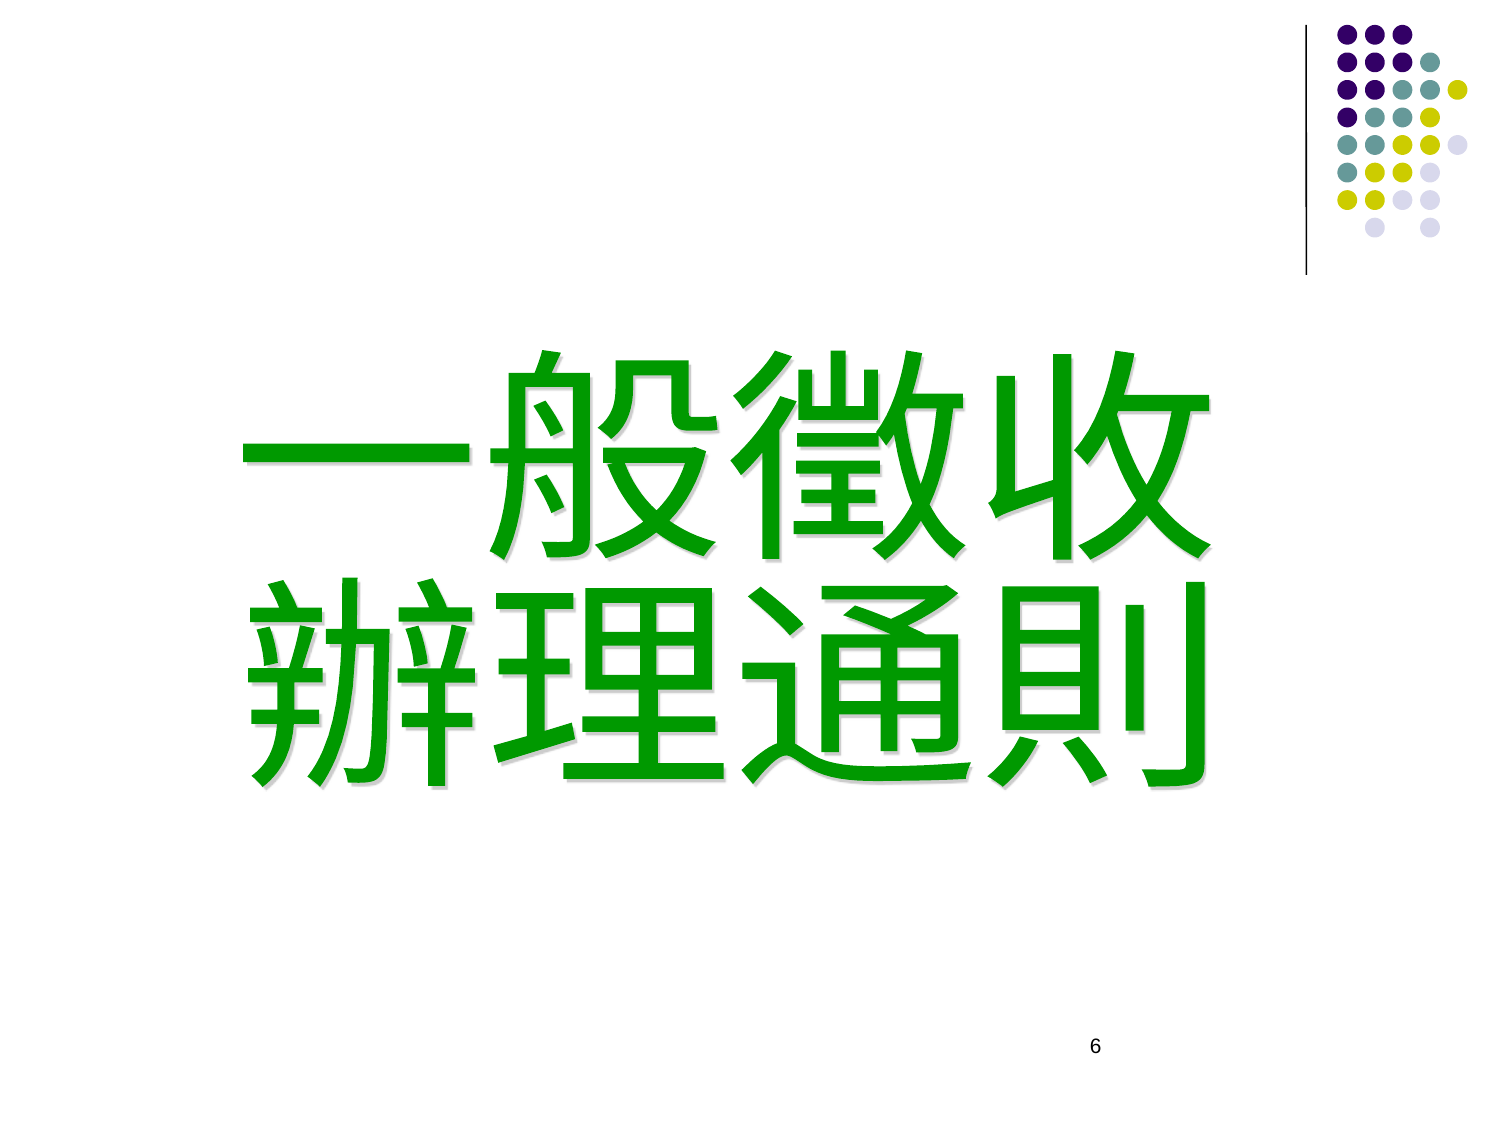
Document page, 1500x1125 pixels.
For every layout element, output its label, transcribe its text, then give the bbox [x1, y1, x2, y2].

text_box 一般徵收 辦理通則 [1125, 604, 1144, 731]
text_box 一般徵收 辦理通則 [793, 460, 883, 535]
text_box 一般徵收 辦理通則 [798, 350, 878, 420]
text_box 一般徵收 辦理通則 [563, 588, 724, 779]
text_box 一般徵收 辦理通則 [397, 624, 475, 786]
text_box 一般徵收 辦理通則 [248, 625, 323, 788]
text_box 一般徵收 辦理通則 [1073, 350, 1211, 560]
text_box 一般徵收 辦理通則 [489, 350, 590, 561]
text_box 一般徵收 辦理通則 [405, 625, 428, 667]
text_box 一般徵收 辦理通則 [797, 350, 966, 560]
text_box 一般徵收 辦理通則 [307, 577, 390, 787]
text_box [1074, 1025, 1426, 1101]
text_box 一般徵收 辦理通則 [398, 578, 473, 622]
text_box 一般徵收 辦理通則 [988, 354, 1072, 560]
text_box 一般徵收 辦理通則 [250, 580, 322, 623]
text_box 一般徵收 辦理通則 [256, 626, 278, 667]
text_box 一般徵收 辦理通則 [1141, 581, 1205, 787]
text_box 一般徵收 辦理通則 [597, 360, 718, 439]
text_box 一般徵收 辦理通則 [1002, 586, 1099, 730]
text_box 一般徵收 辦理通則 [987, 736, 1039, 787]
text_box 一般徵收 辦理通則 [733, 350, 793, 409]
text_box 一般徵收 辦理通則 [730, 396, 797, 559]
text_box 一般徵收 辦理通則 [747, 586, 804, 636]
text_box 一般徵收 辦理通則 [493, 593, 576, 763]
text_box 一般徵收 辦理通則 [821, 585, 959, 753]
text_box 一般徵收 辦理通則 [741, 662, 972, 785]
text_box 一般徵收 辦理通則 [594, 447, 716, 559]
text_box 一般徵收 辦理通則 [243, 443, 470, 463]
text_box 一般徵收 辦理通則 [534, 474, 565, 514]
text_box 一般徵收 辦理通則 [1062, 736, 1108, 784]
